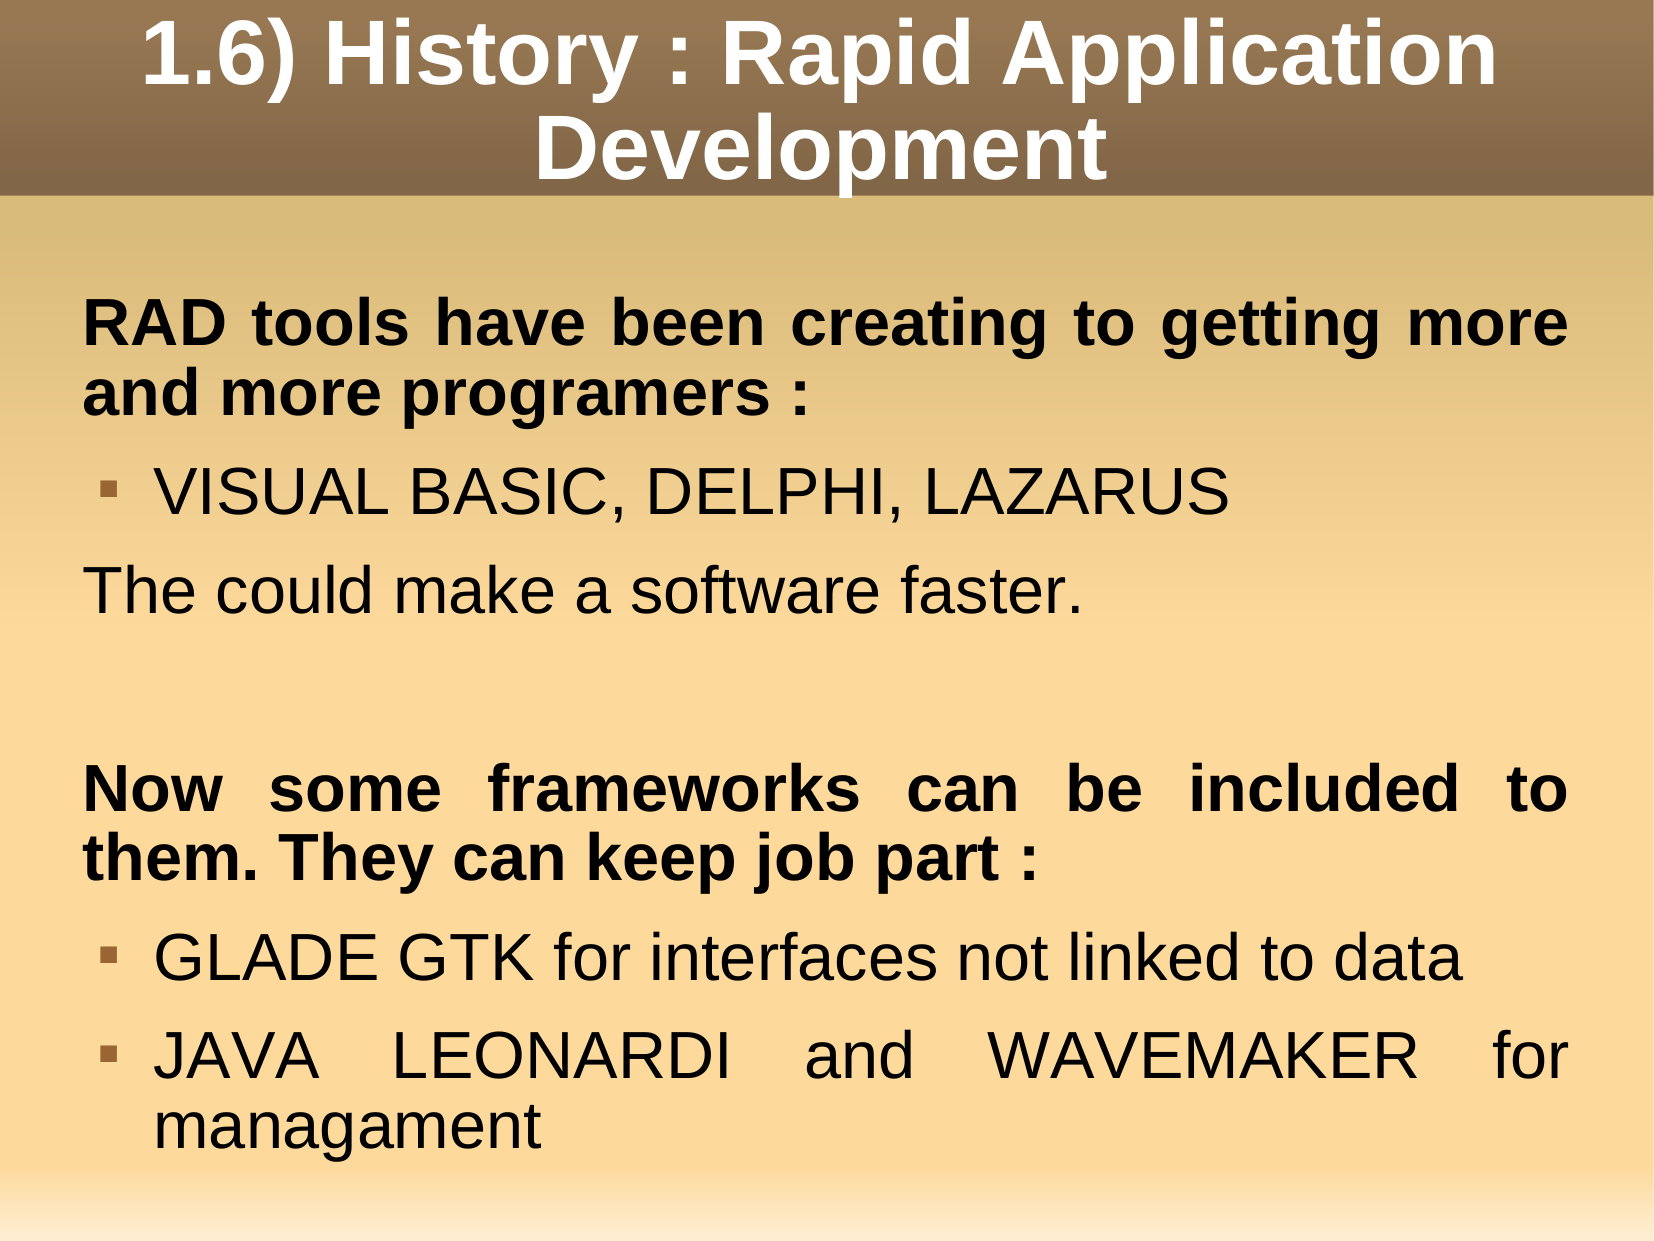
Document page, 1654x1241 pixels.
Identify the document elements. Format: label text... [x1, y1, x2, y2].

title 1.6) History : Rapid Application Development [76, 4, 1565, 203]
picture [0, 0, 1654, 1241]
list RAD tools have been creating to getting more and more programers : VISUAL BASIC, DELPHI, LAZARUS The could make a software faster. Now some frameworks can be included to them. They can keep job part : GLADE GTK for interfaces not linked to data JAVA LEONARDI and WAVEMAKER for managament [82, 290, 1571, 1168]
